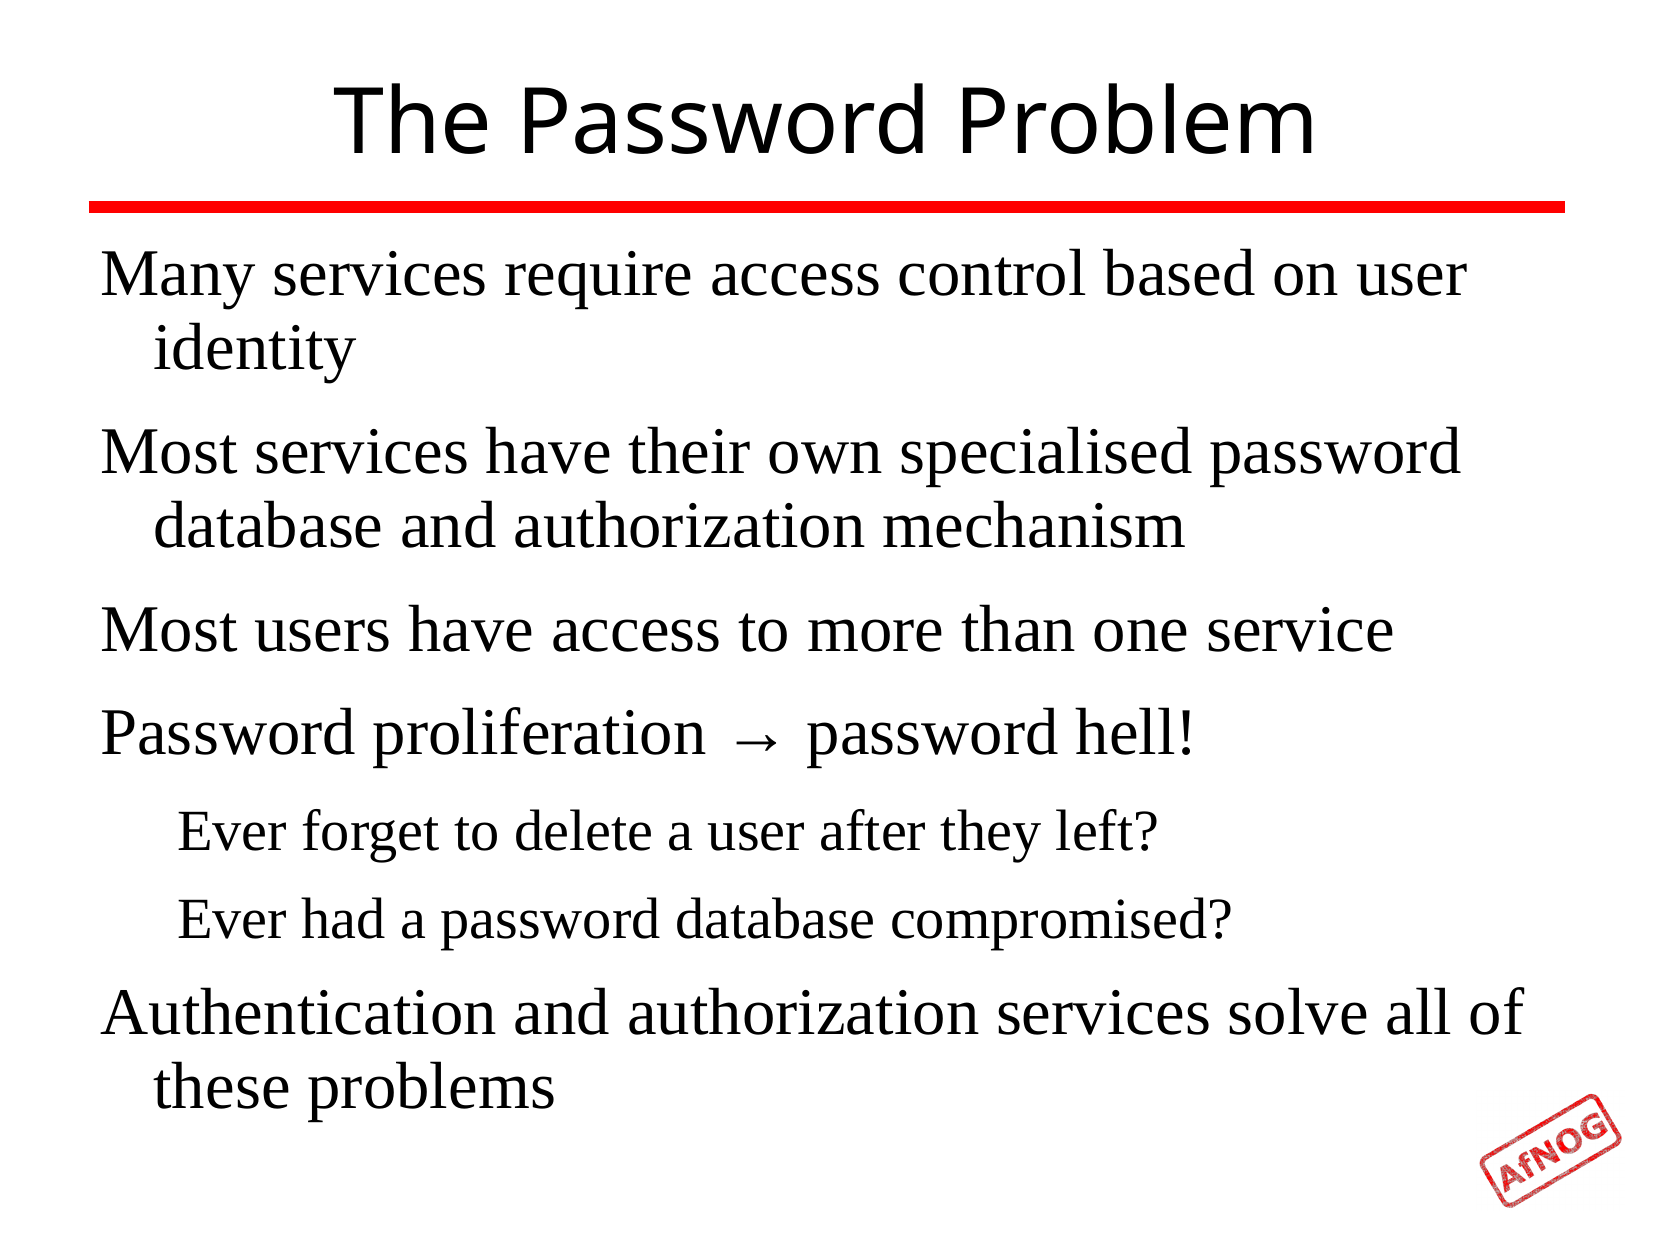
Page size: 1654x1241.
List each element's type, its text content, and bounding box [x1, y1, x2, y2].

list Many services require access control based on user identity Most services have their own specialised password database and authorization mechanism Most users have access to more than one service Password proliferation → password hell! Ever forget to delete a user after they left? Ever had a password database compromised? Authentication and authorization services solve all of these problems [82, 236, 1571, 1124]
picture [1476, 1090, 1625, 1211]
title The Password Problem [88, 29, 1565, 207]
